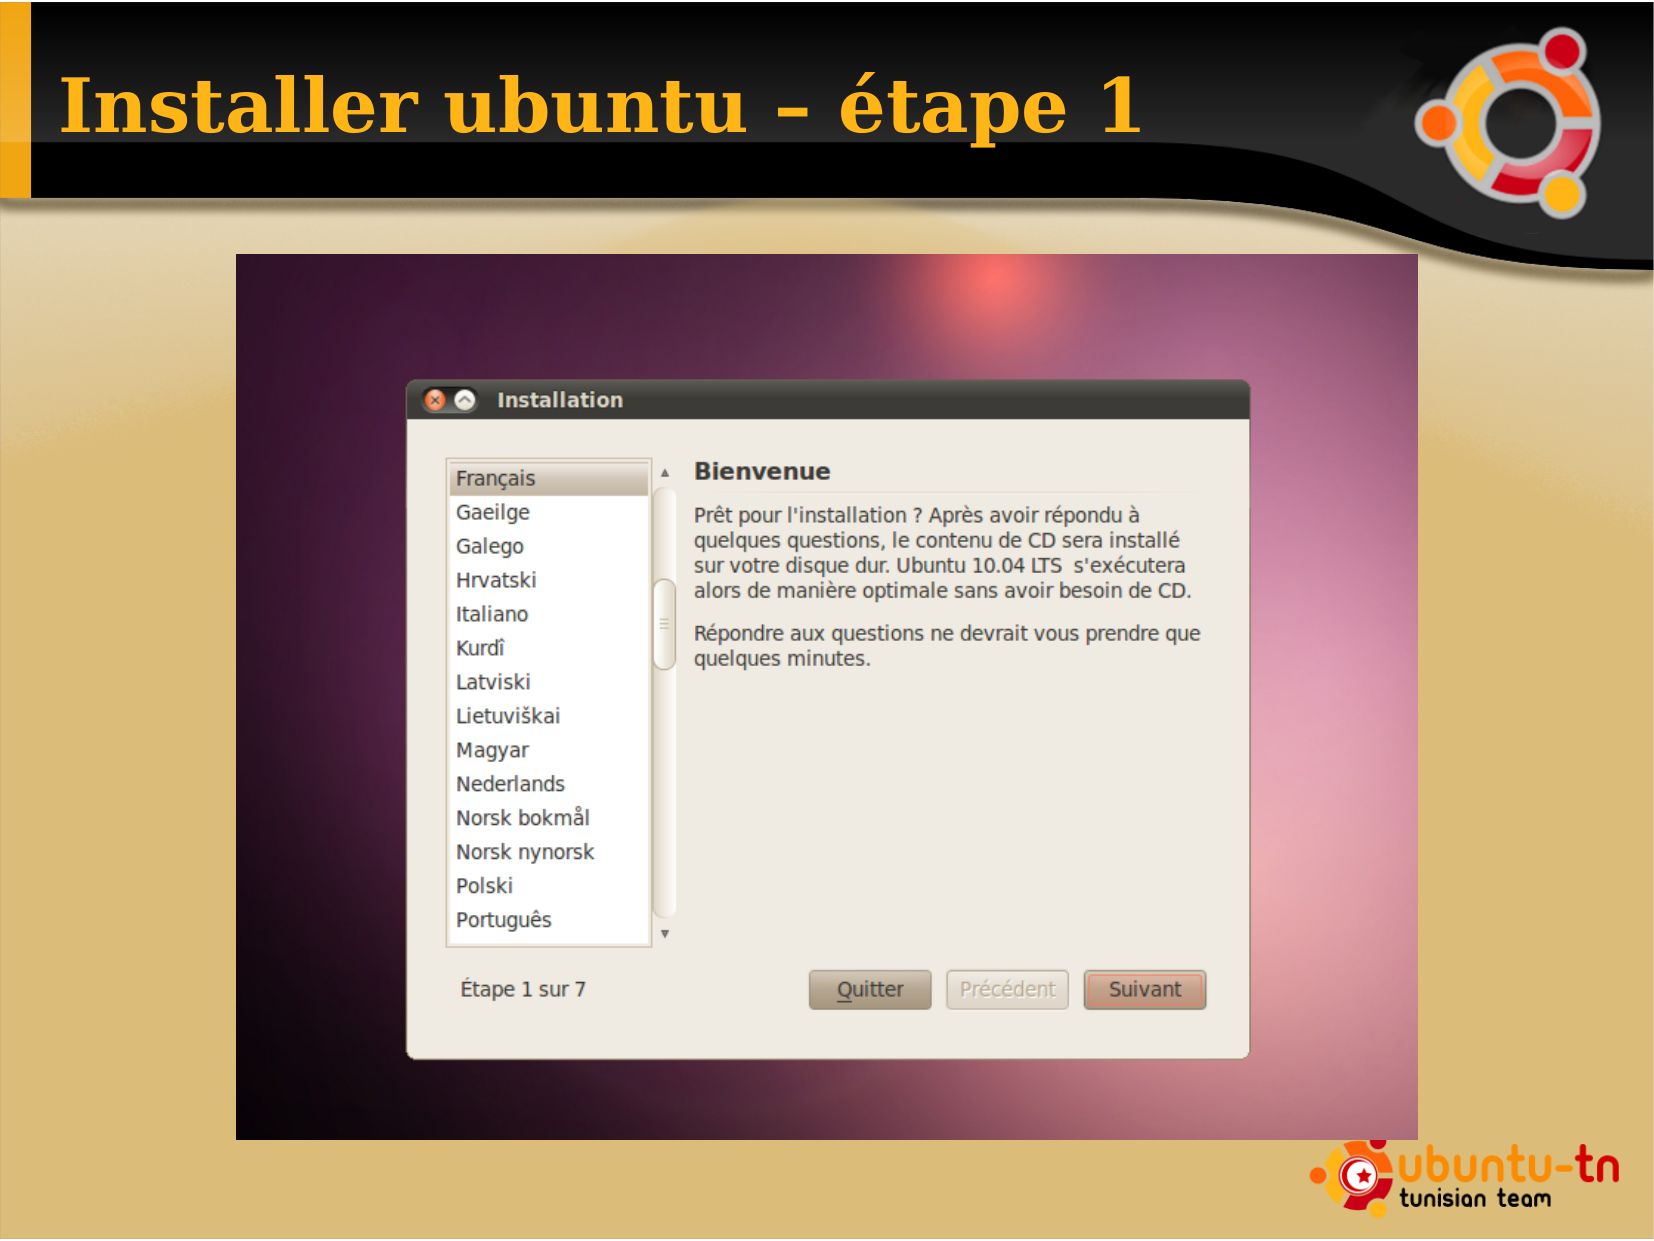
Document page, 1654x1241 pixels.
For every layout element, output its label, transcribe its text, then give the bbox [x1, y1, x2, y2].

picture [0, 0, 1654, 1241]
title Installer ubuntu – étape 1 [59, 9, 1447, 202]
